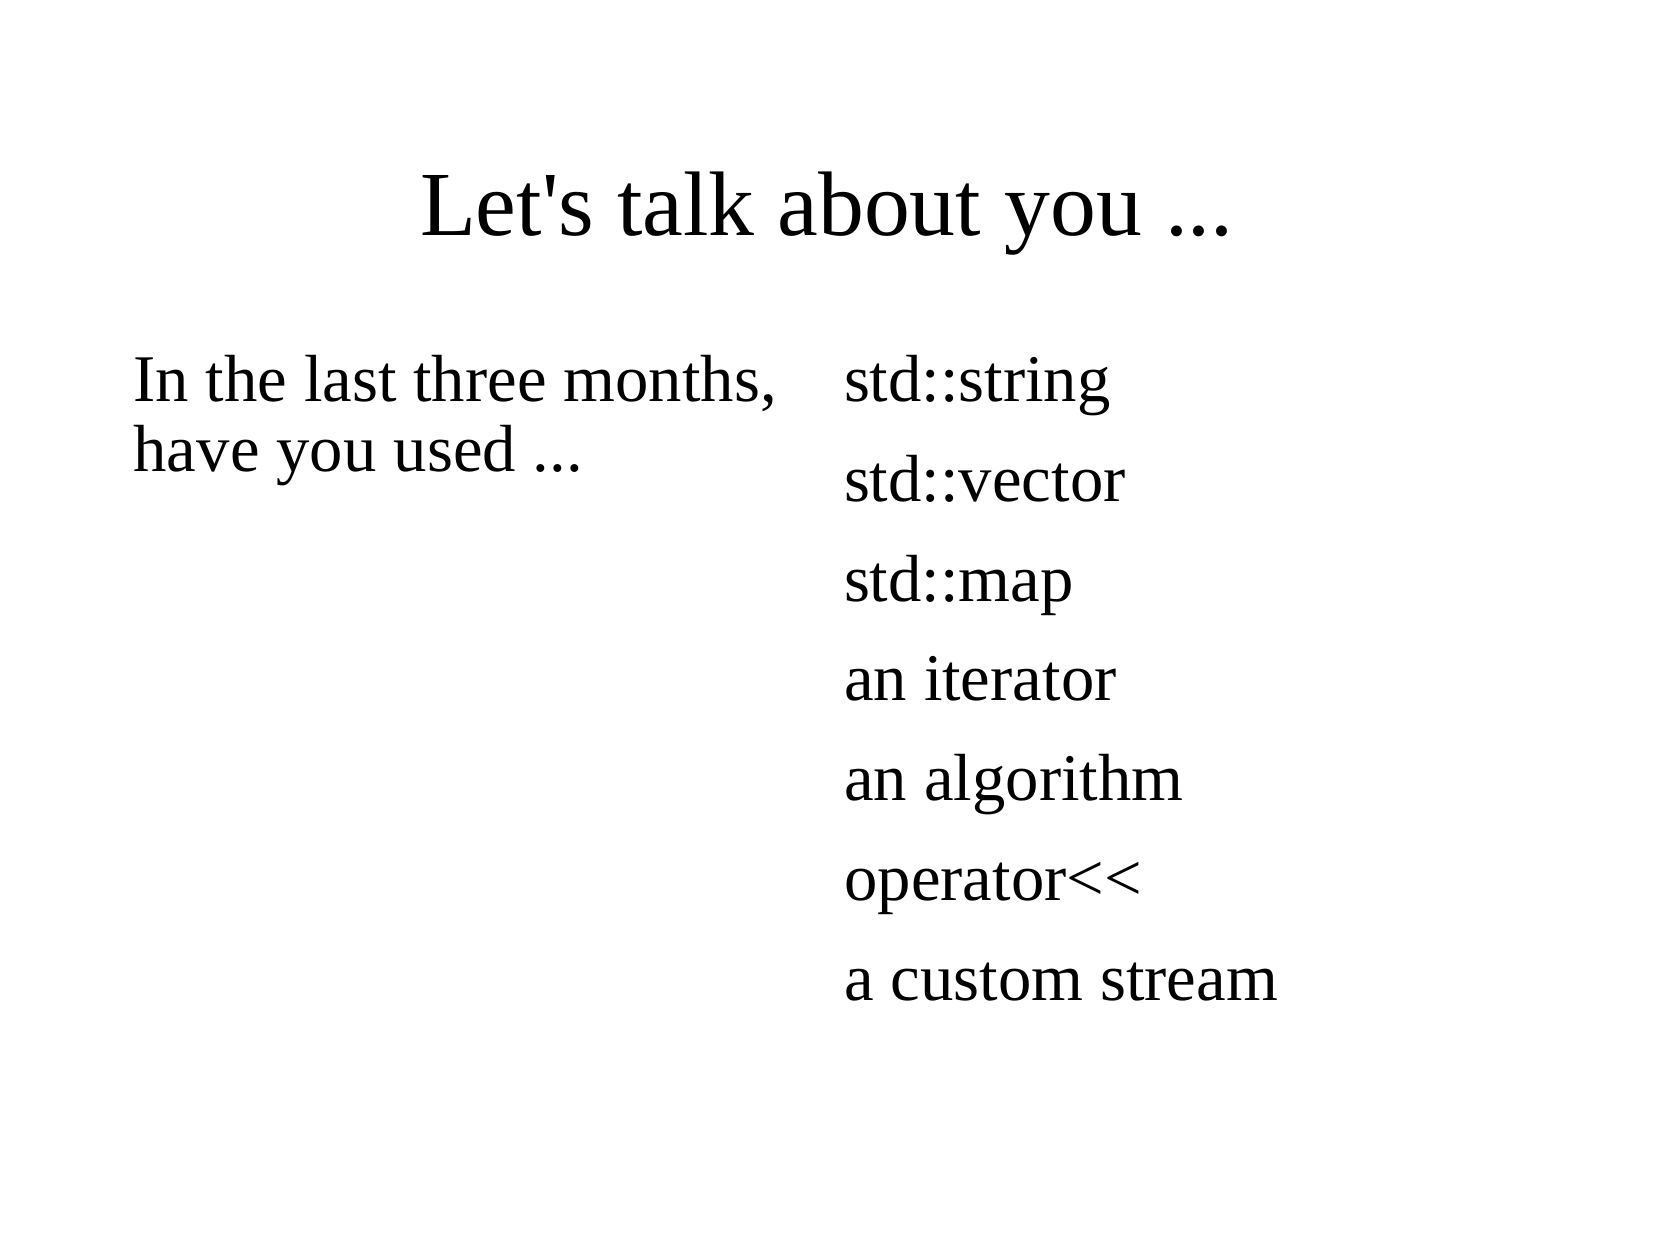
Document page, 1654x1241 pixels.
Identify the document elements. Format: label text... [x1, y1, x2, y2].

list std::string std::vector std::map an iterator an algorithm operator<< a custom stream [827, 344, 1534, 1127]
title Let's talk about you ... [121, 102, 1534, 311]
text_box In the last three months, have you used ... [133, 344, 779, 486]
